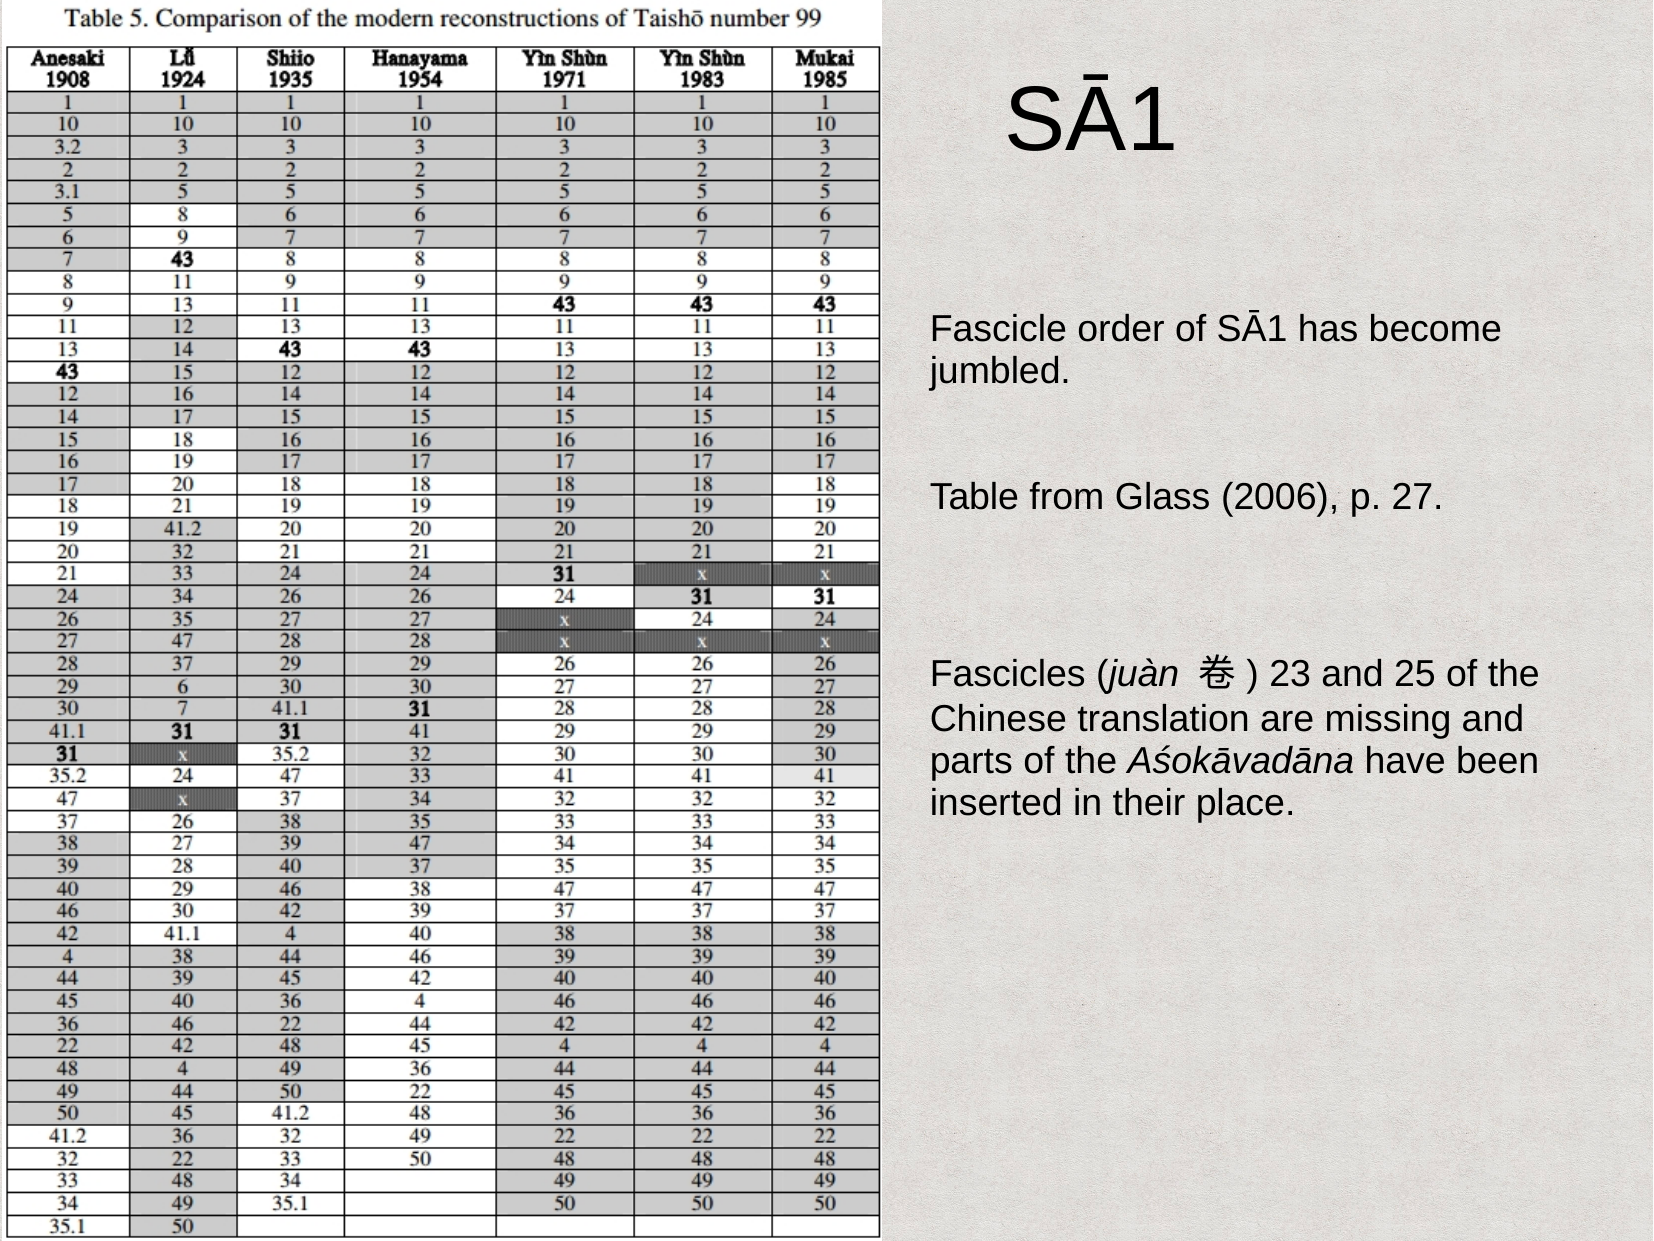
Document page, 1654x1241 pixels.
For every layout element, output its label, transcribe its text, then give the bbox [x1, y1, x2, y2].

text_box SĀ1 [990, 60, 1276, 178]
picture [0, 0, 1654, 1241]
text_box Fascicle order of SĀ1 has become jumbled. Table from Glass (2006), p. 27. Fascicles (juàn 卷) 23 and 25 of the Chinese translation are missing and parts of the Aśokāvadāna have been inserted in their place. [915, 300, 1621, 831]
